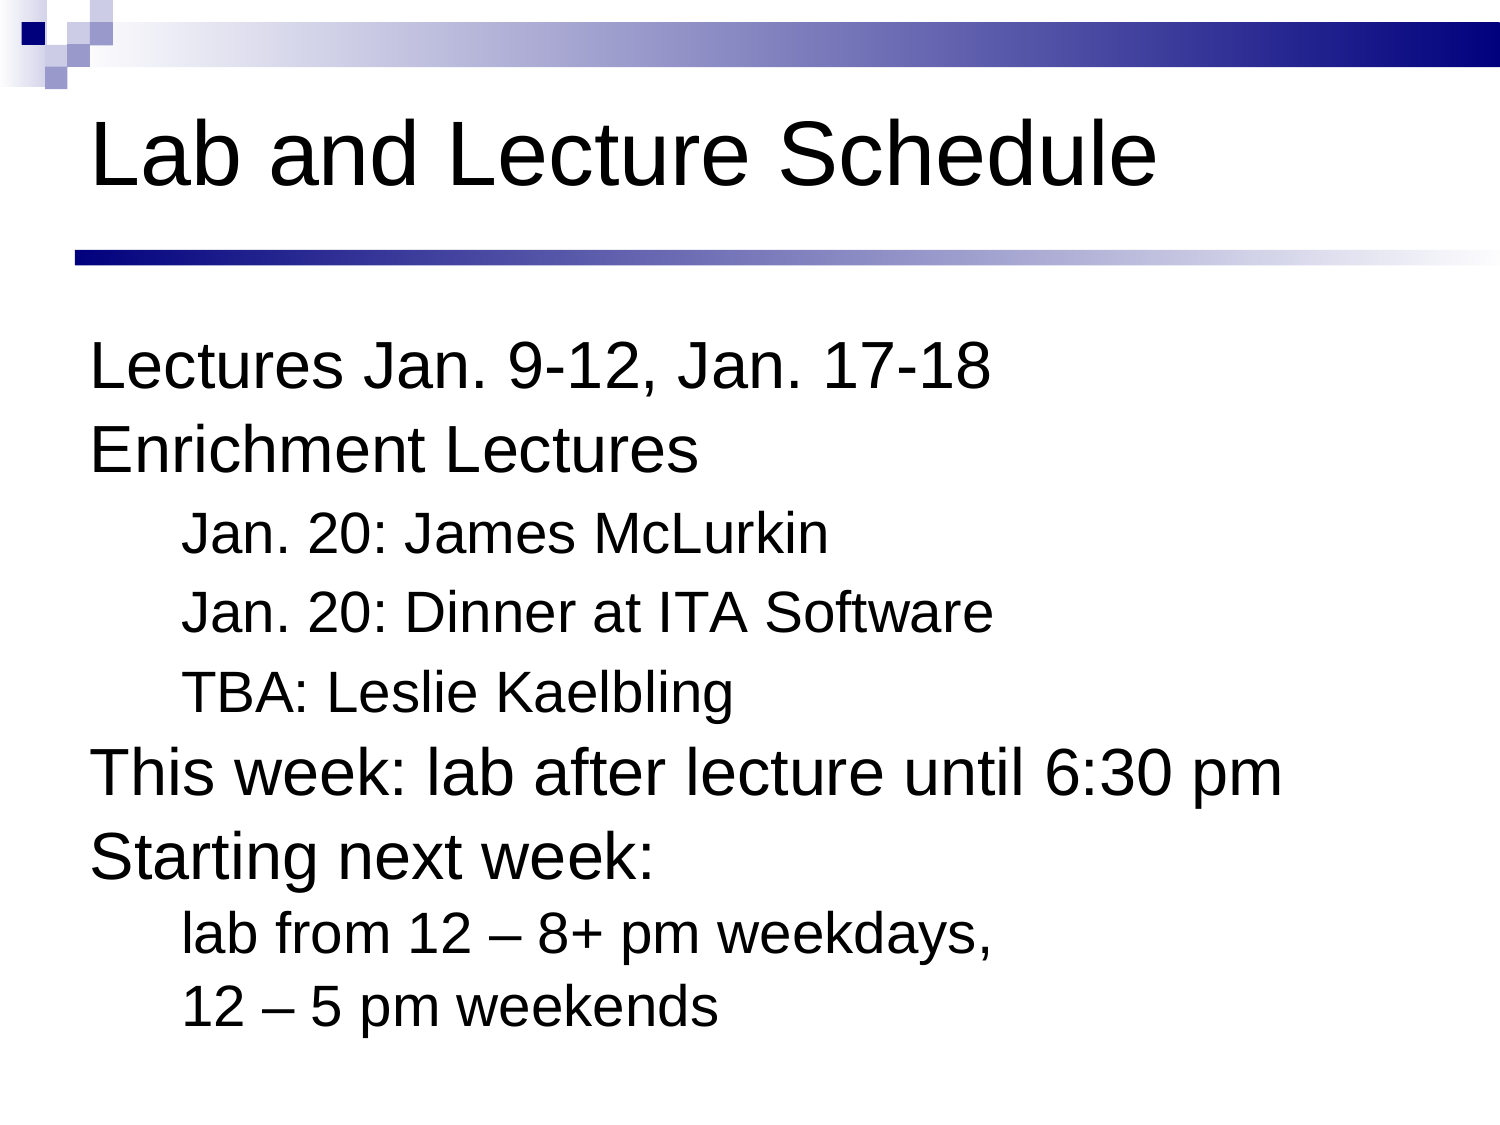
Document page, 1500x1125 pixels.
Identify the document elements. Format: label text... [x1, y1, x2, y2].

list Lectures Jan. 9-12, Jan. 17-18 Enrichment Lectures Jan. 20: James McLurkin Jan. 20: Dinner at ITA Software TBA: Leslie Kaelbling This week: lab after lecture until 6:30 pm Starting next week: lab from 12 – 8+ pm weekdays, 12 – 5 pm weekends [75, 324, 1426, 1090]
title Lab and Lecture Schedule [75, 75, 1426, 238]
